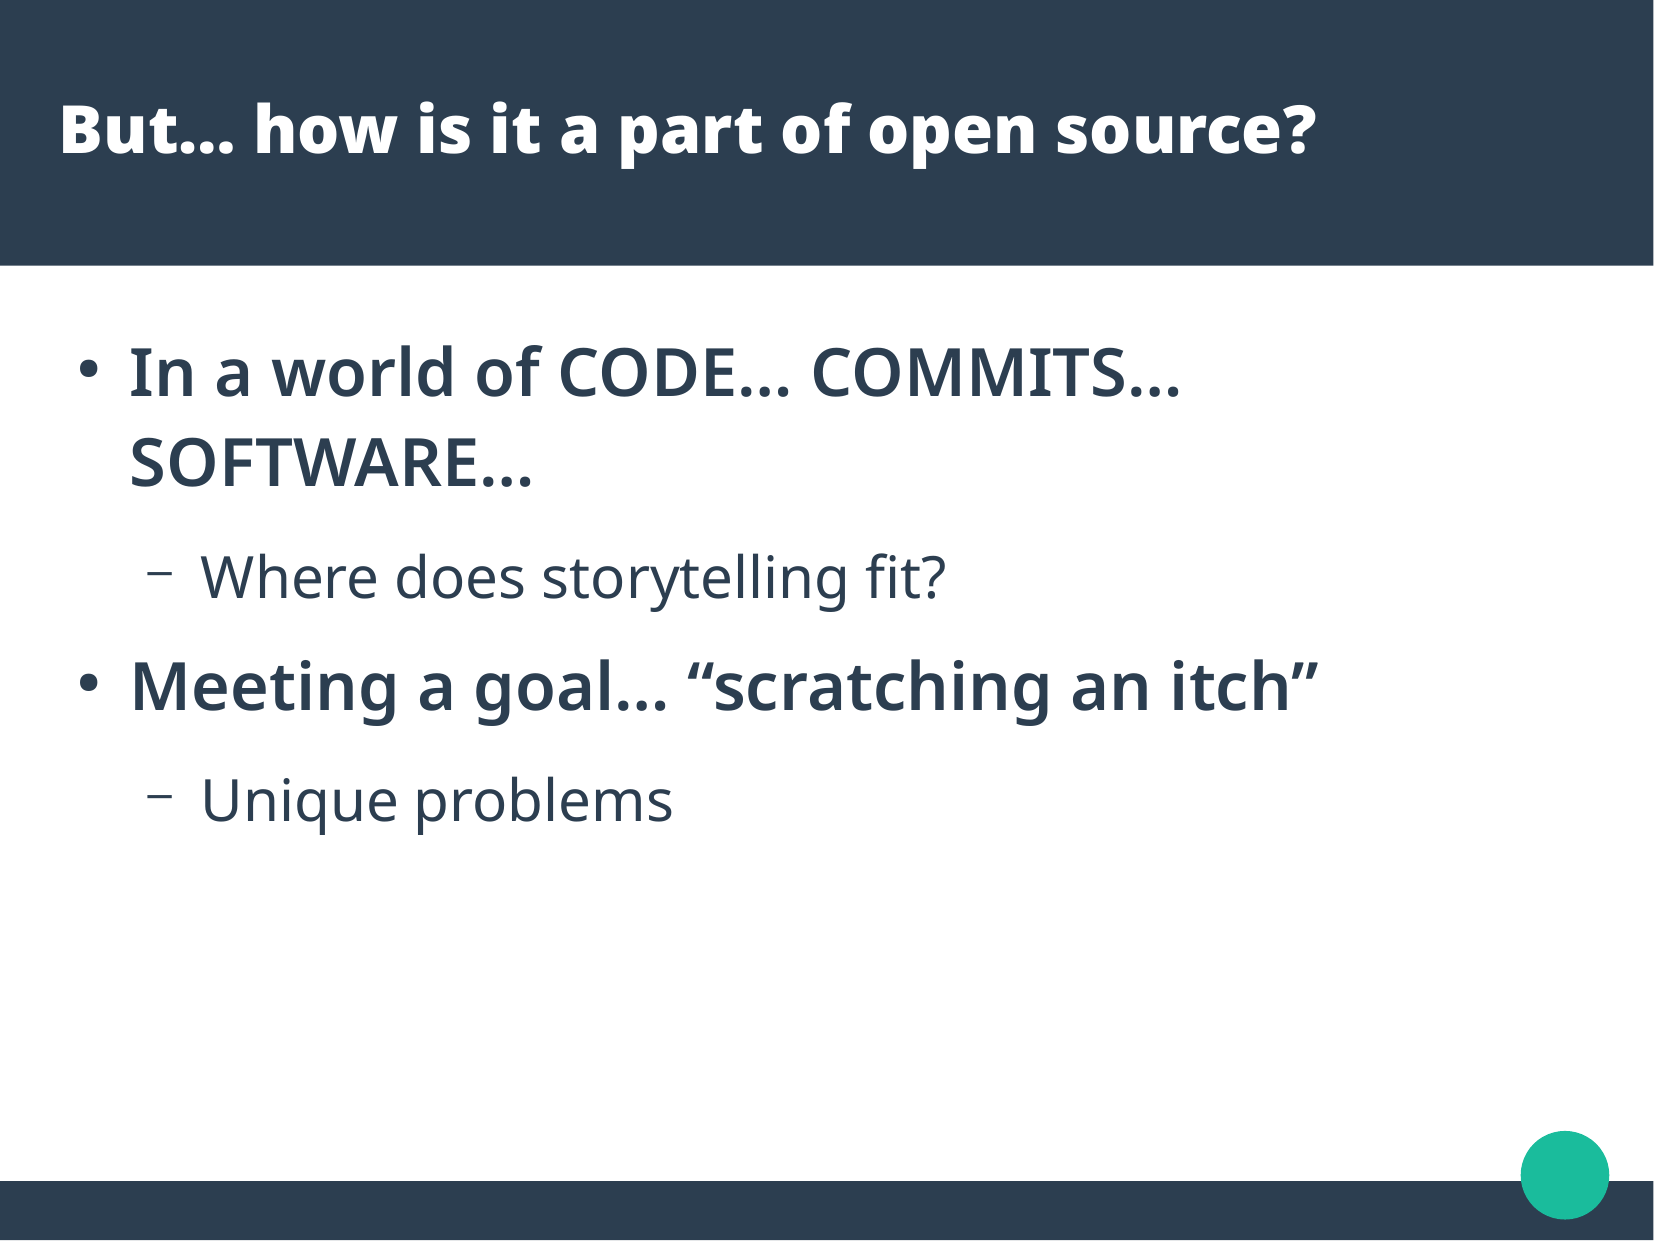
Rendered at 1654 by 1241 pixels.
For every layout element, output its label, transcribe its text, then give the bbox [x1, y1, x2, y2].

title But… how is it a part of open source? [59, 49, 1595, 207]
list In a world of CODE… COMMITS… SOFTWARE… Where does storytelling fit? Meeting a goal… “scratching an itch” Unique problems [59, 324, 1595, 1152]
